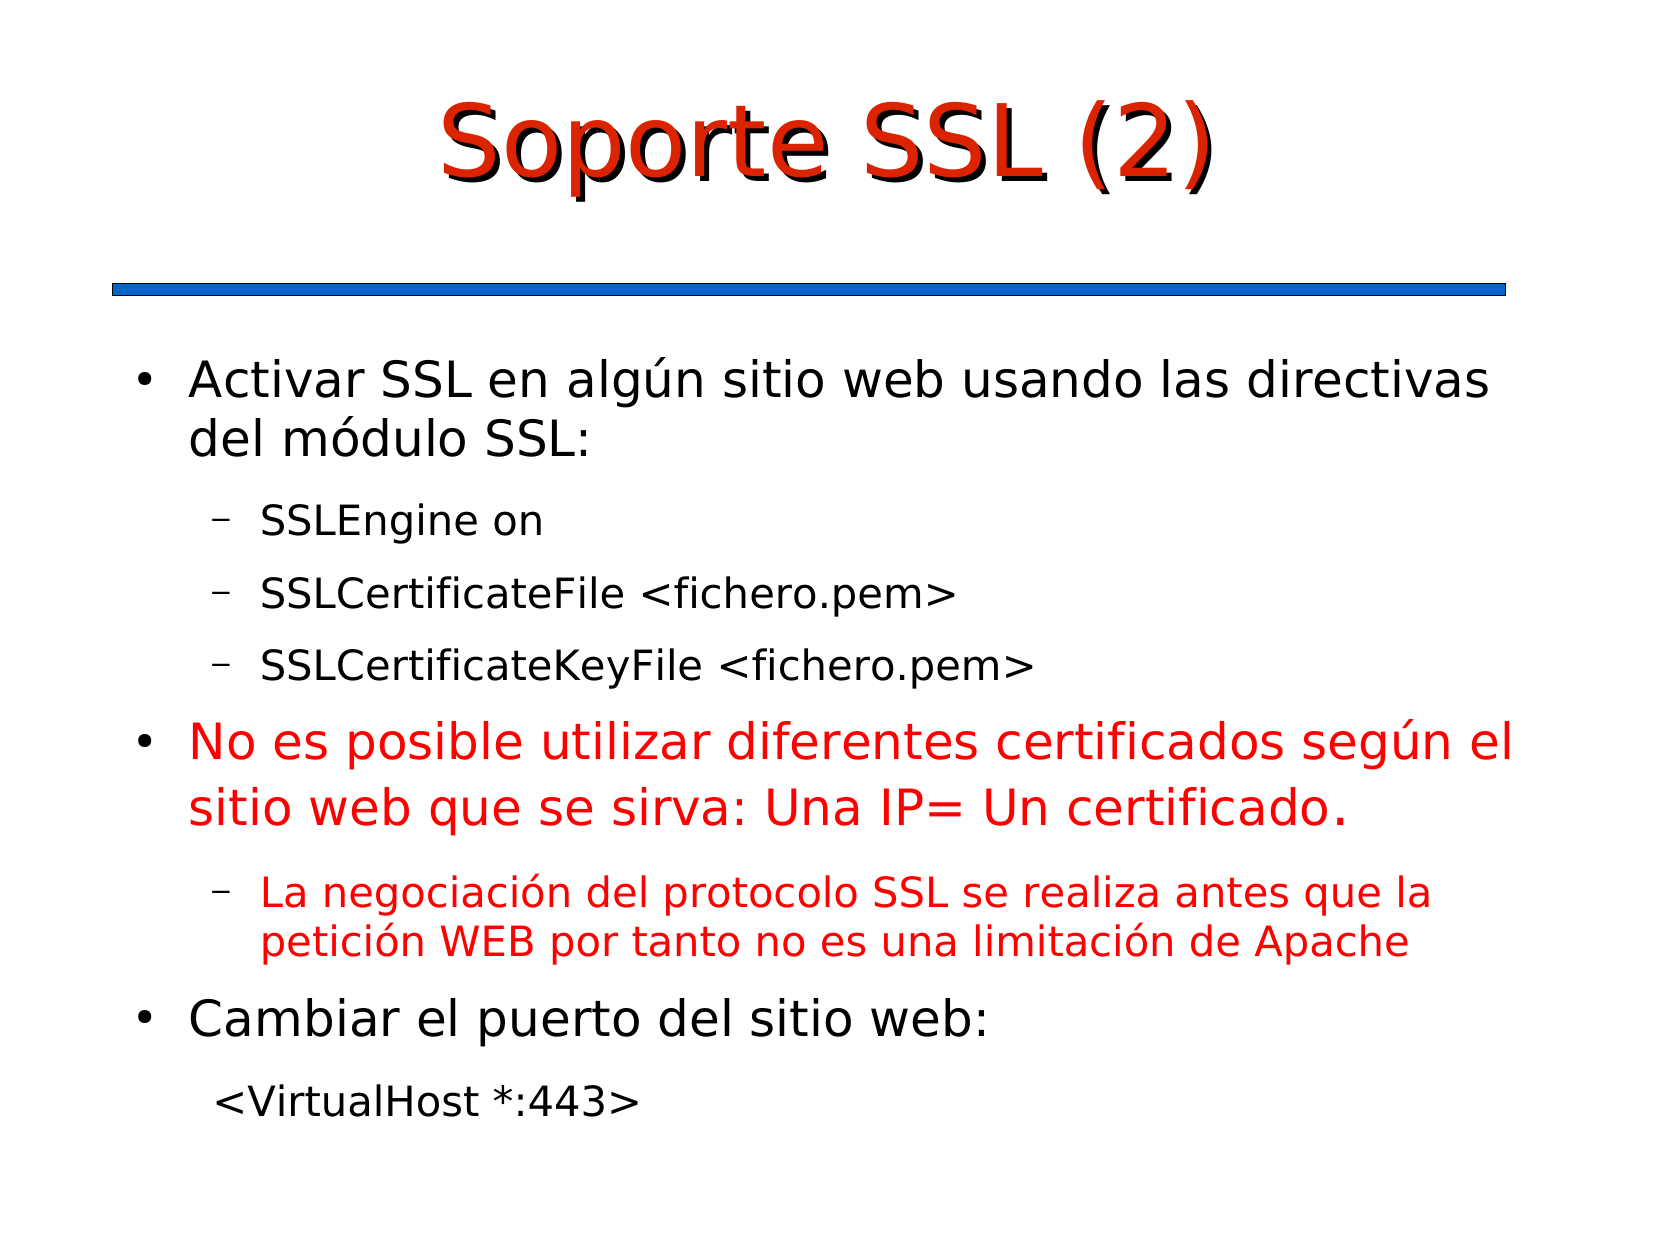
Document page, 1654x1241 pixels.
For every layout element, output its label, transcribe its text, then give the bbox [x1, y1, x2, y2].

title Soporte SSL (2) [121, 37, 1534, 246]
list Activar SSL en algún sitio web usando las directivas del módulo SSL: SSLEngine on SSLCertificateFile <fichero.pem> SSLCertificateKeyFile <fichero.pem> No es posible utilizar diferentes certificados según el sitio web que se sirva: Una IP= Un certificado. La negociación del protocolo SSL se realiza antes que la petición WEB por tanto no es una limitación de Apache Cambiar el puerto del sitio web: <VirtualHost *:443> [118, 351, 1531, 1241]
